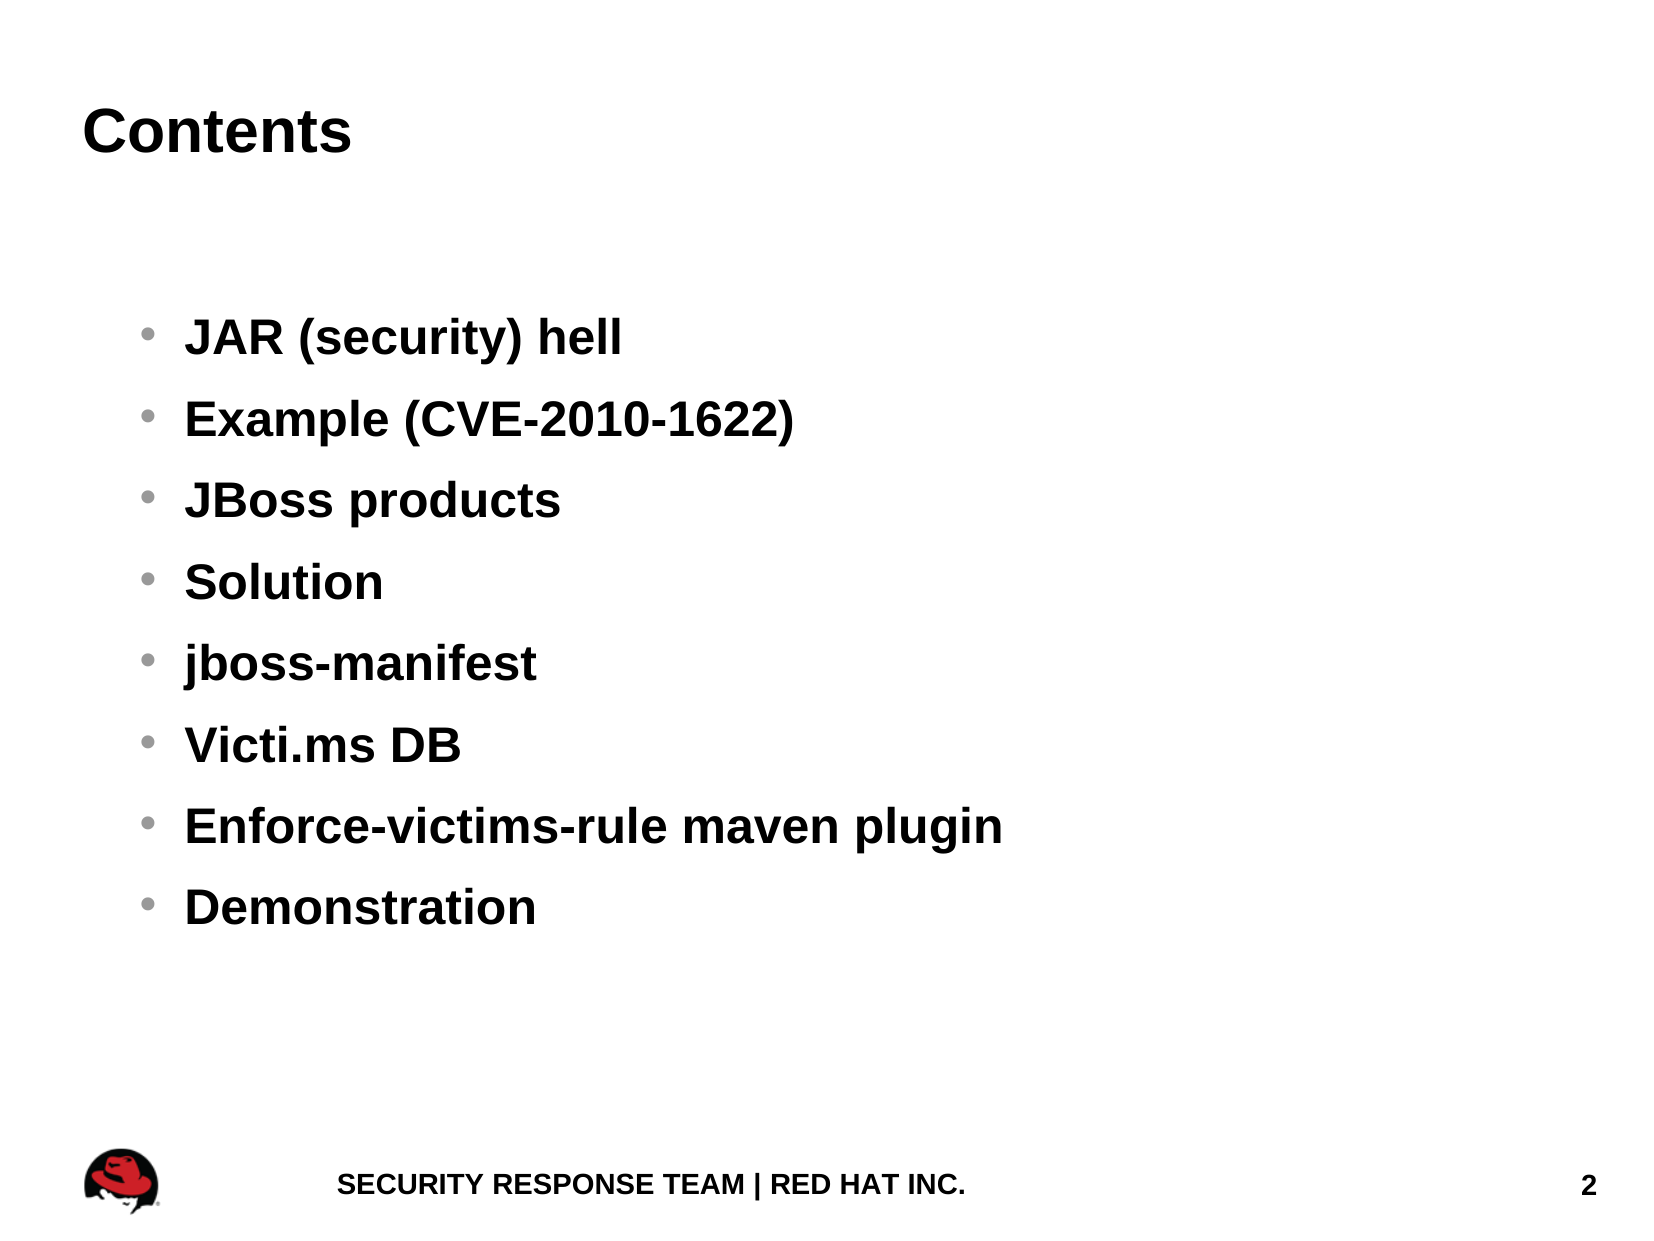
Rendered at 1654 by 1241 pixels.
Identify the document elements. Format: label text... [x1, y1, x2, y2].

list JAR (security) hell Example (CVE-2010-1622) JBoss products Solution jboss-manifest Victi.ms DB Enforce-victims-rule maven plugin Demonstration [124, 225, 1613, 1241]
picture [83, 1146, 124, 1224]
title Contents [82, 37, 1571, 226]
